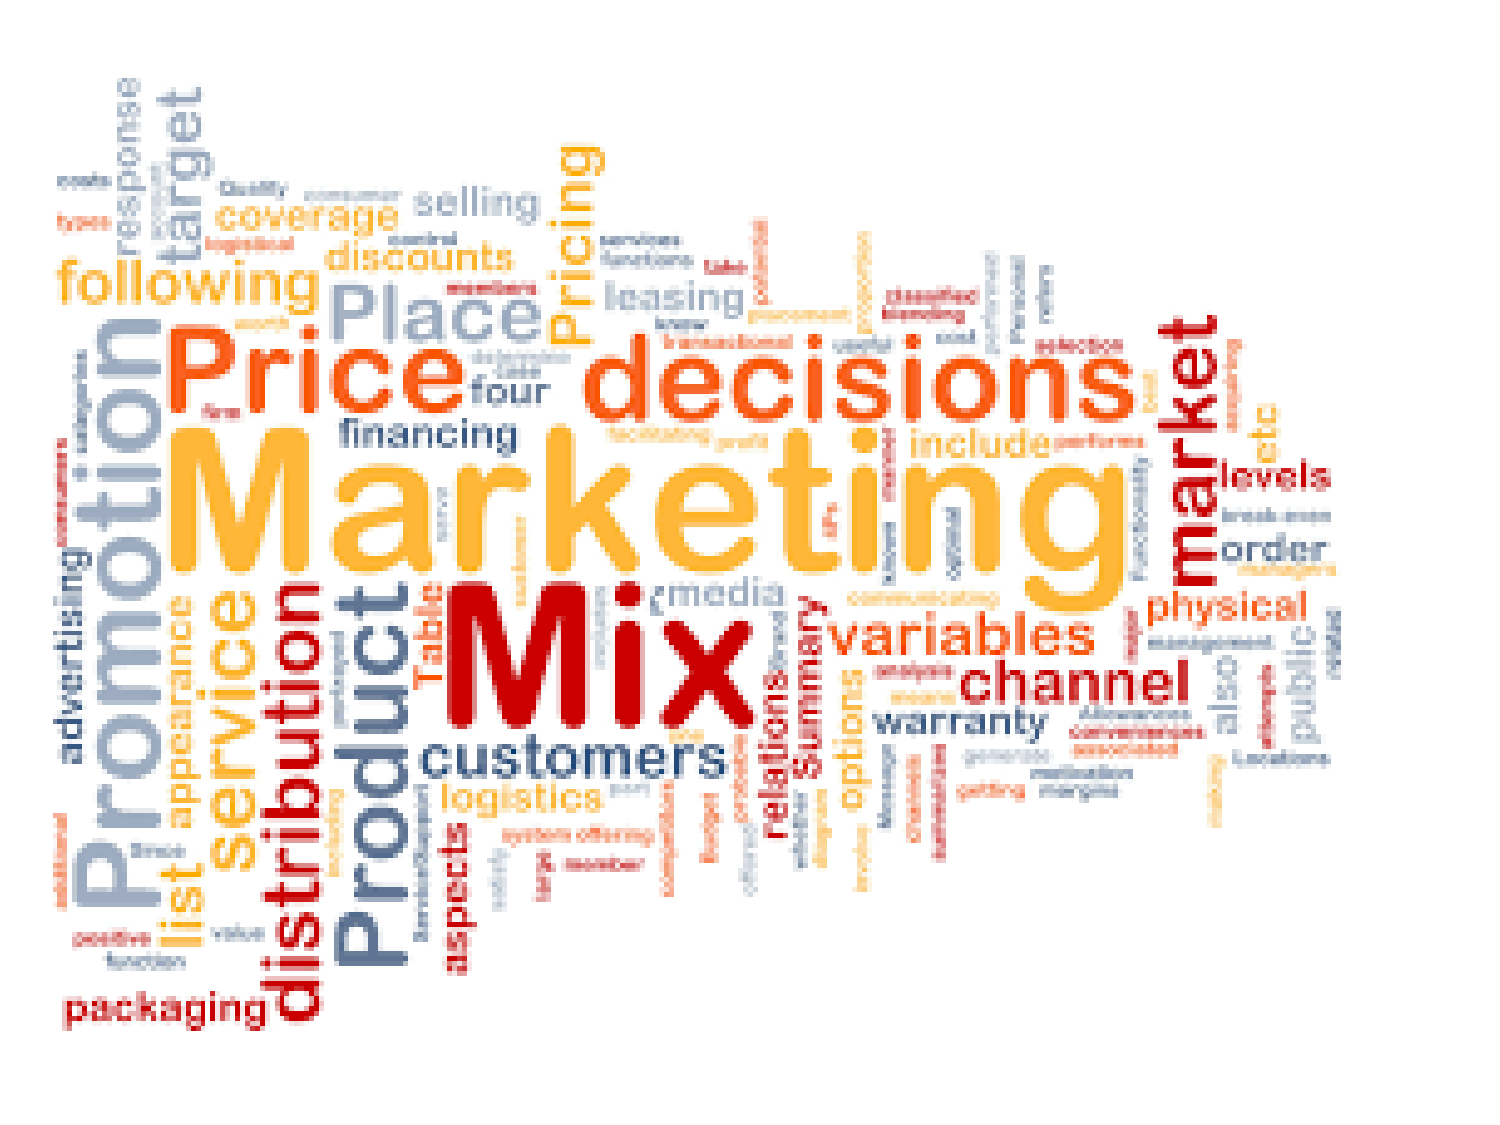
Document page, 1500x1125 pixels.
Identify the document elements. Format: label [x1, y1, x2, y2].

picture [53, 78, 1341, 1031]
